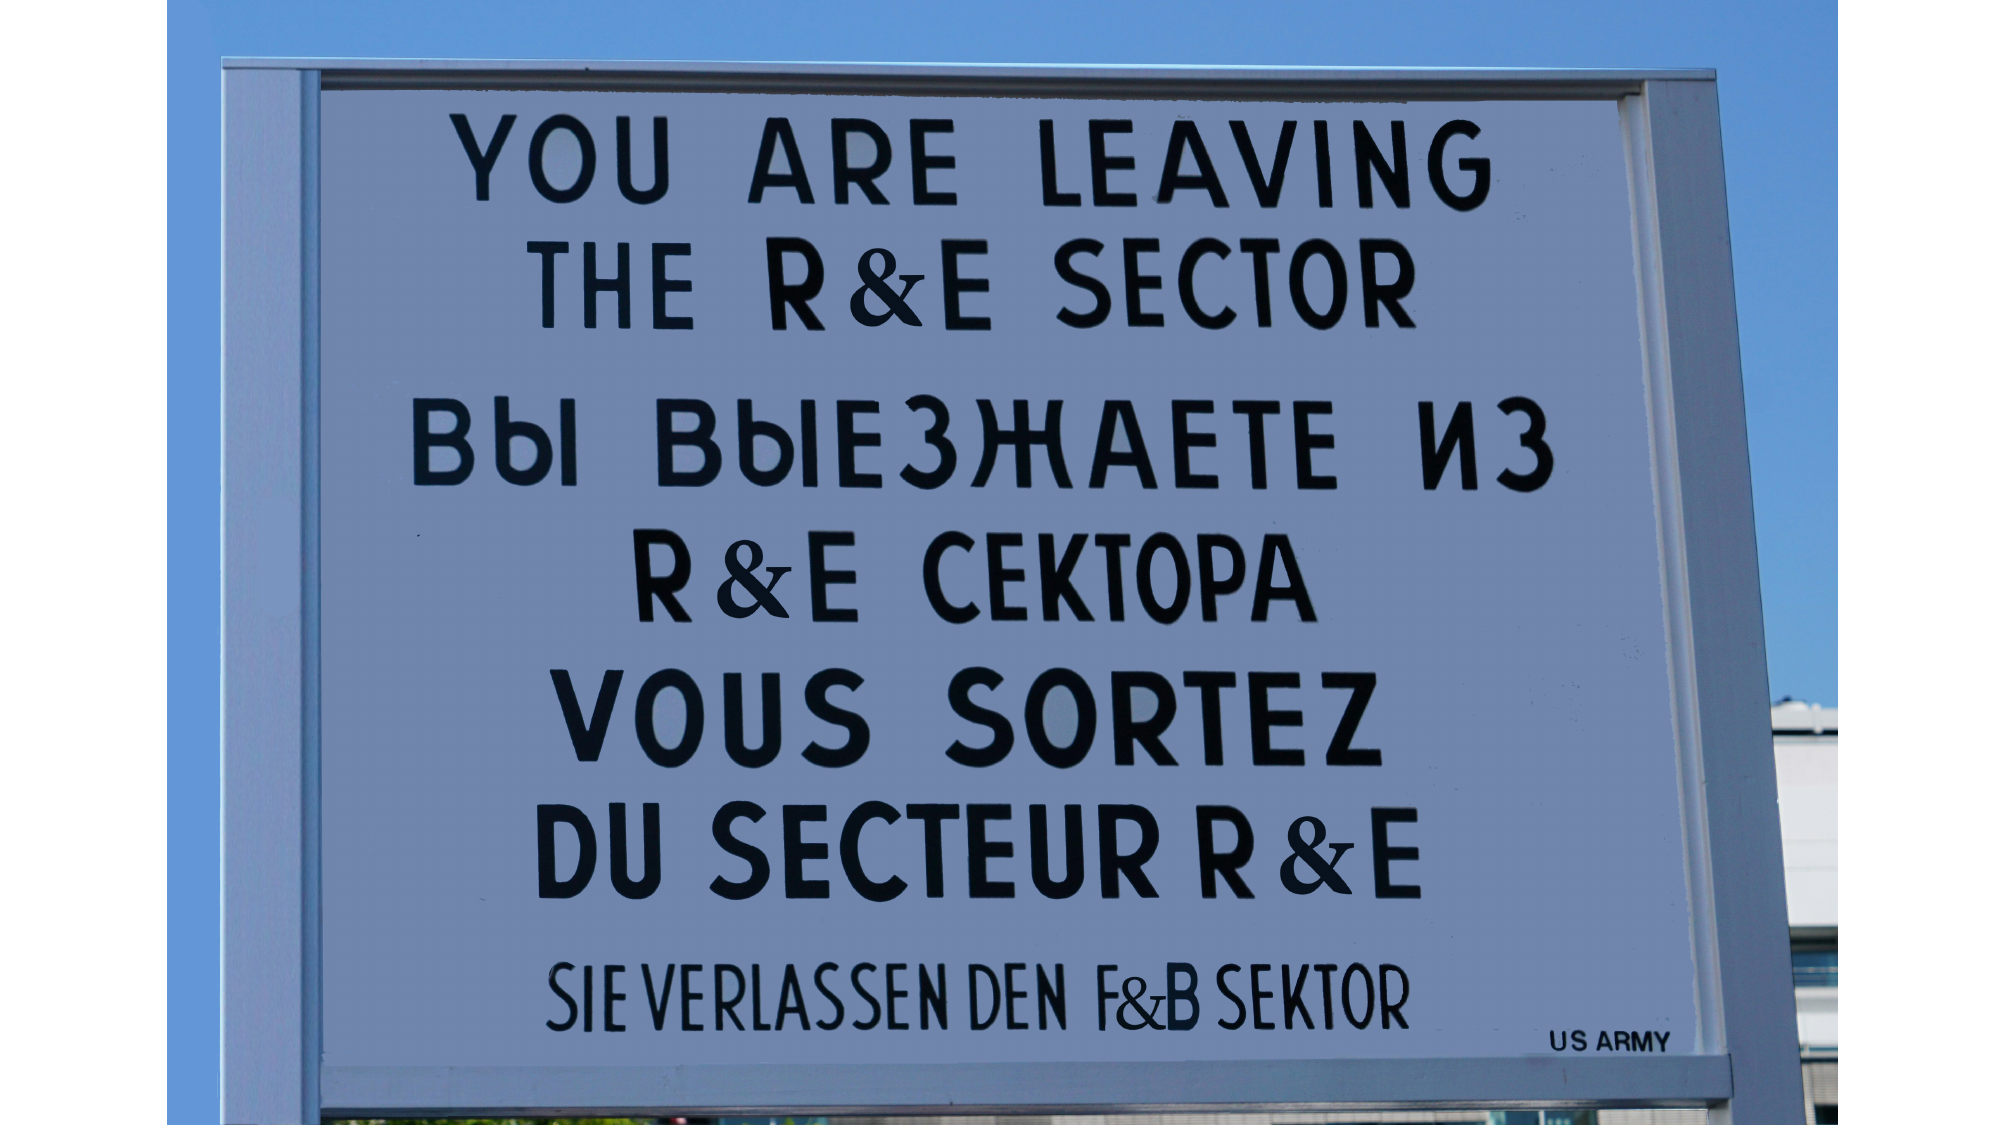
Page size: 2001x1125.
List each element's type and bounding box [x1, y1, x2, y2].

picture [167, 0, 1838, 1125]
